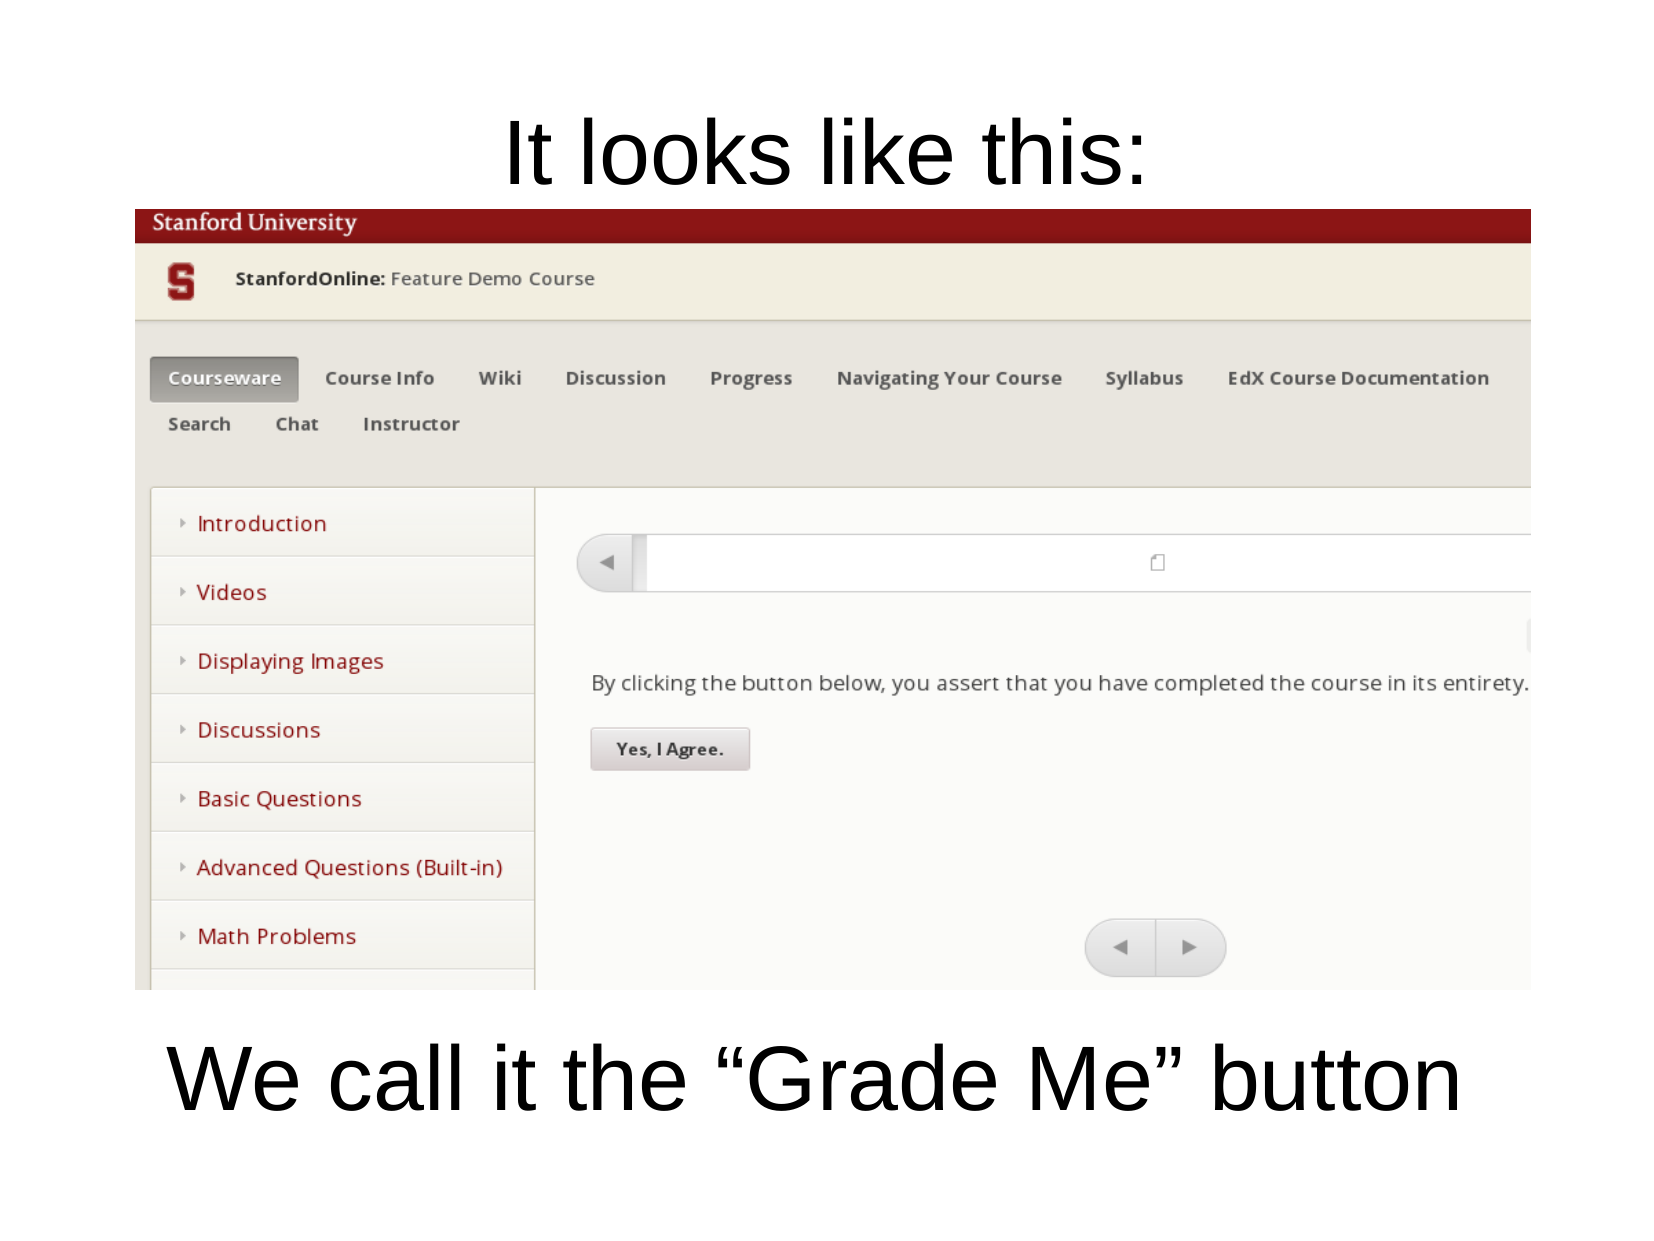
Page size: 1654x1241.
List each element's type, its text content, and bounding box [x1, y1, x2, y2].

title We call it the “Grade Me” button [71, 975, 1561, 1183]
picture [135, 209, 1531, 975]
title It looks like this: [82, 49, 1571, 257]
